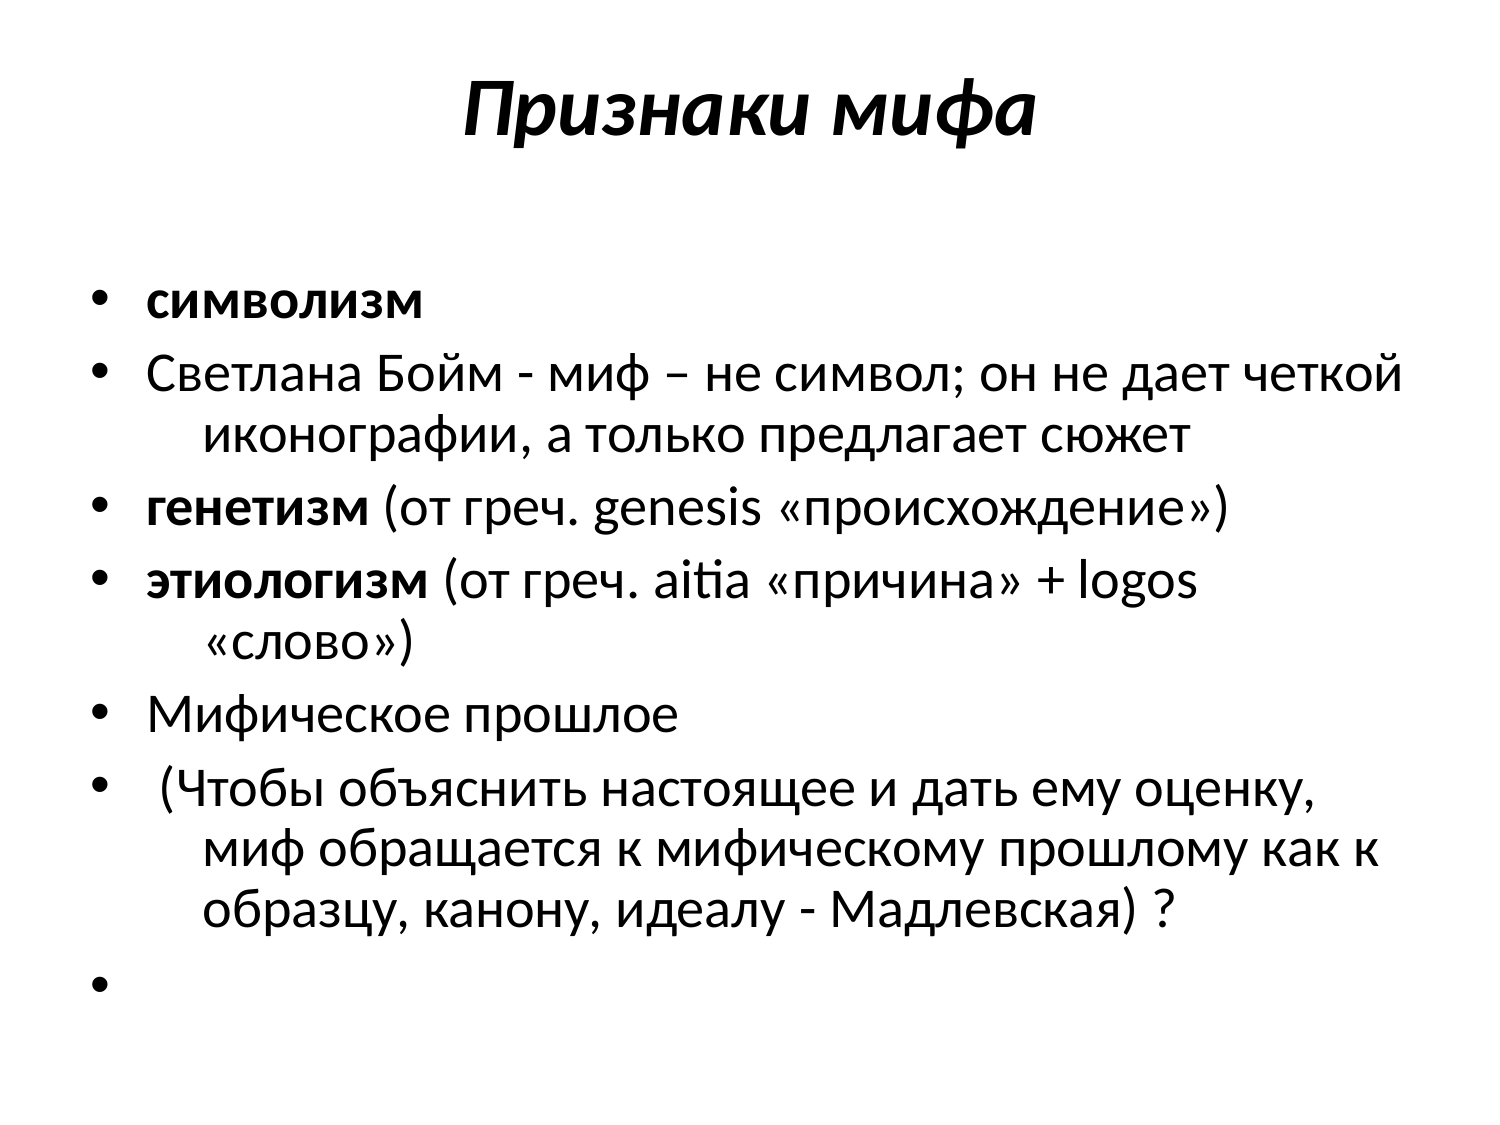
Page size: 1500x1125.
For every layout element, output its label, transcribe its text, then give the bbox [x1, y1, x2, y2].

title Признаки мифа [75, 45, 1426, 233]
list символизм Светлана Бойм - миф – не символ; он не дает четкой иконографии, а только предлагает сюжет генетизм (от греч. genesis «происхождение») этиологизм (от греч. aitia «причина» + logos «слово») Мифическое прошлое (Чтобы объяснить настоящее и дать ему оценку, миф обращается к мифическому прошлому как к образцу, канону, идеалу - Мадлевская) ? [75, 262, 1426, 1005]
